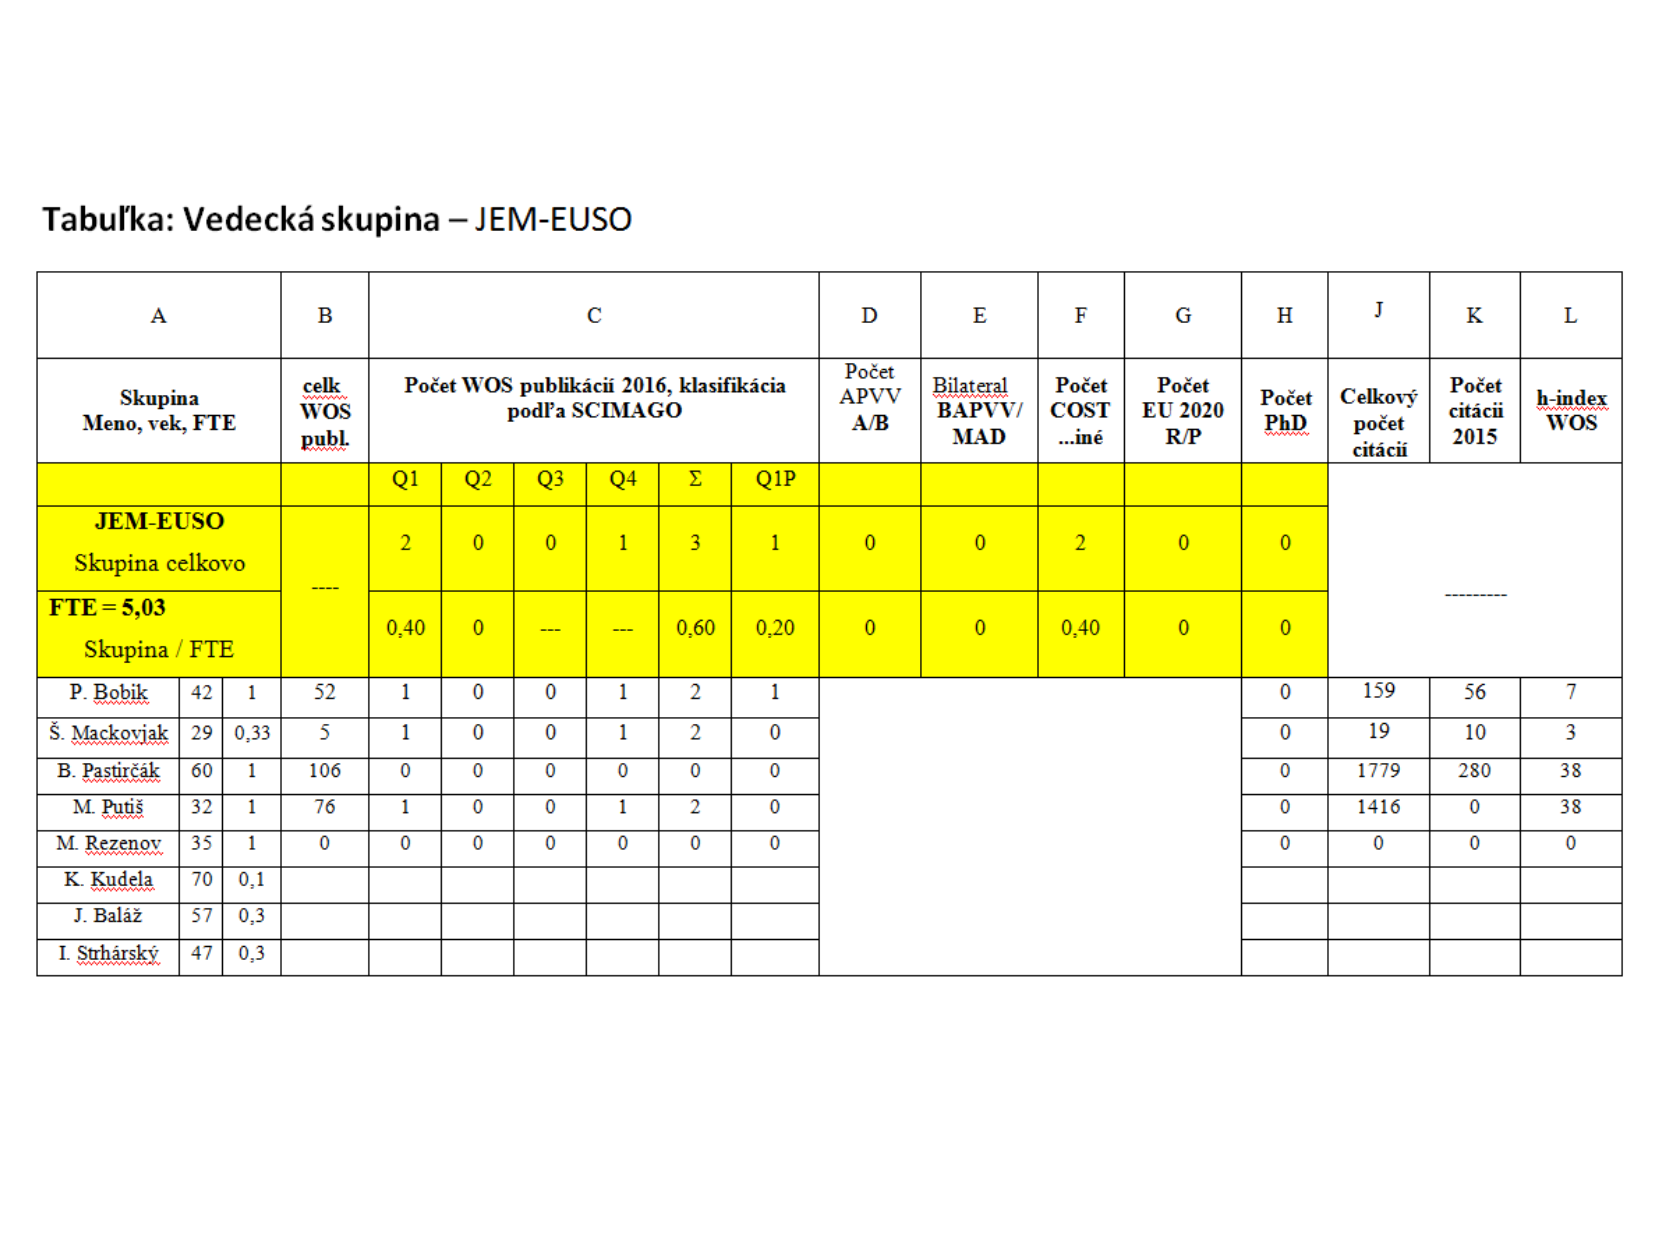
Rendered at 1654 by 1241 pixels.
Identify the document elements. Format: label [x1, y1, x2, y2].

picture [24, 185, 1630, 985]
